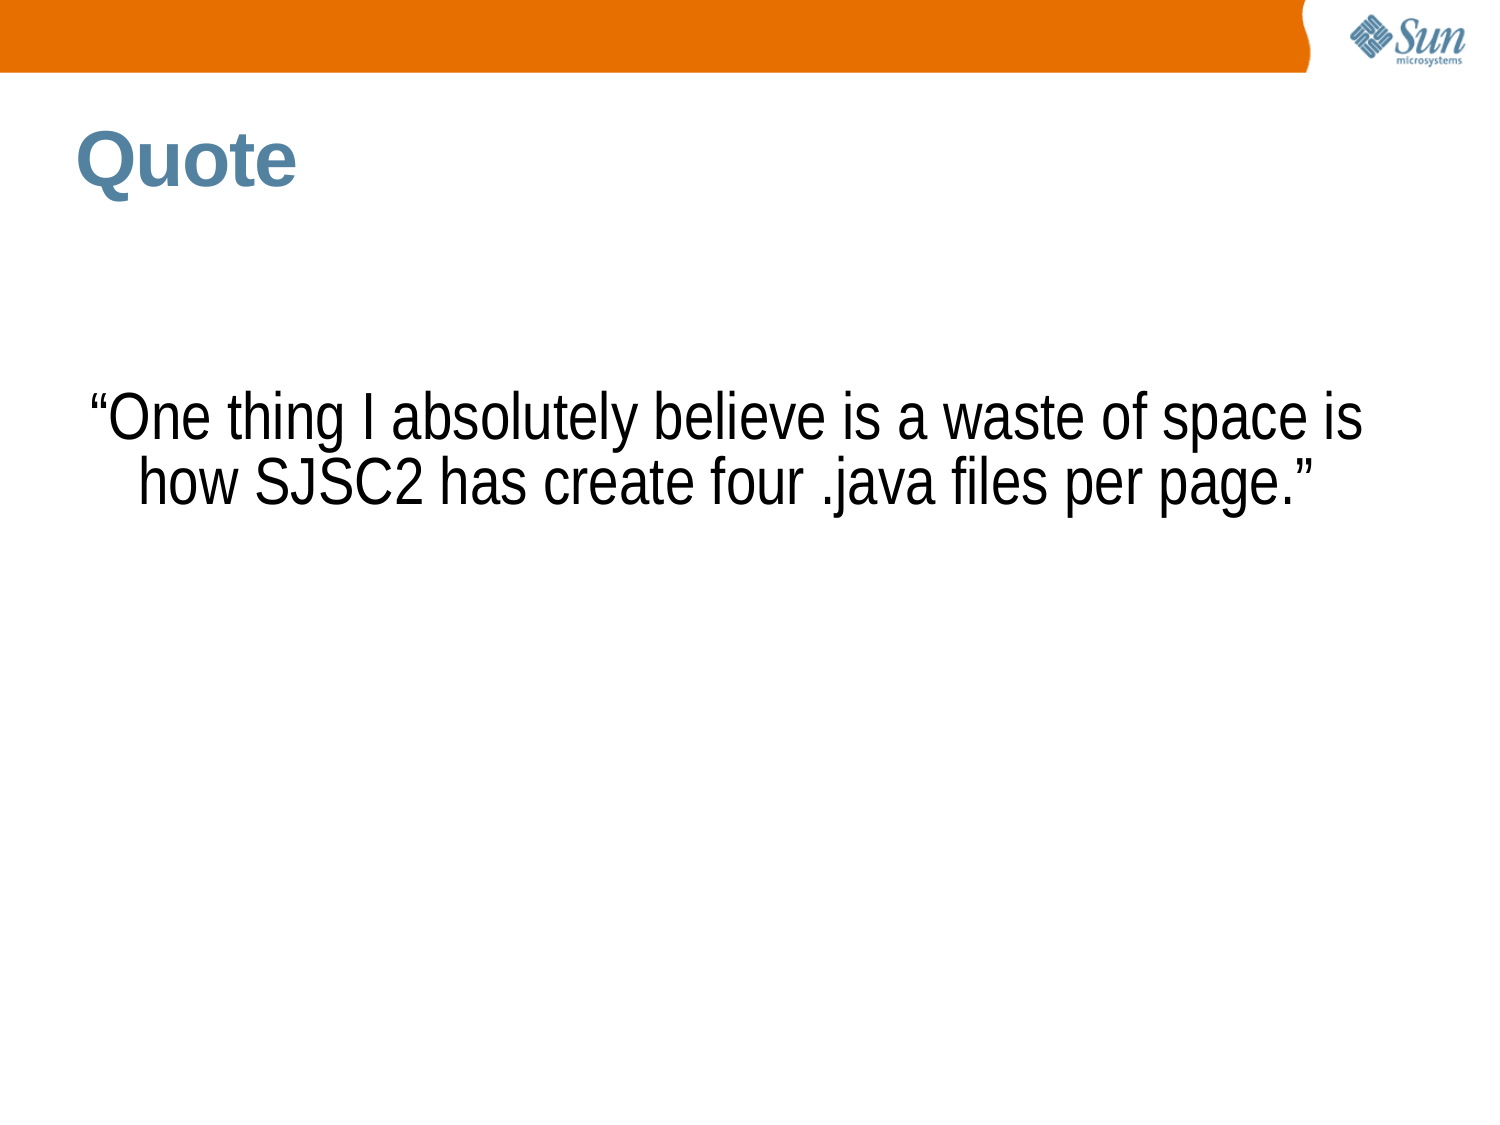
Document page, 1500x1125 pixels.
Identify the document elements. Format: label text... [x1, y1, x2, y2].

title Quote [75, 122, 1437, 227]
list “One thing I absolutely believe is a waste of space is how SJSC2 has create four .java files per page.” [70, 283, 1426, 976]
picture [0, 0, 1500, 75]
